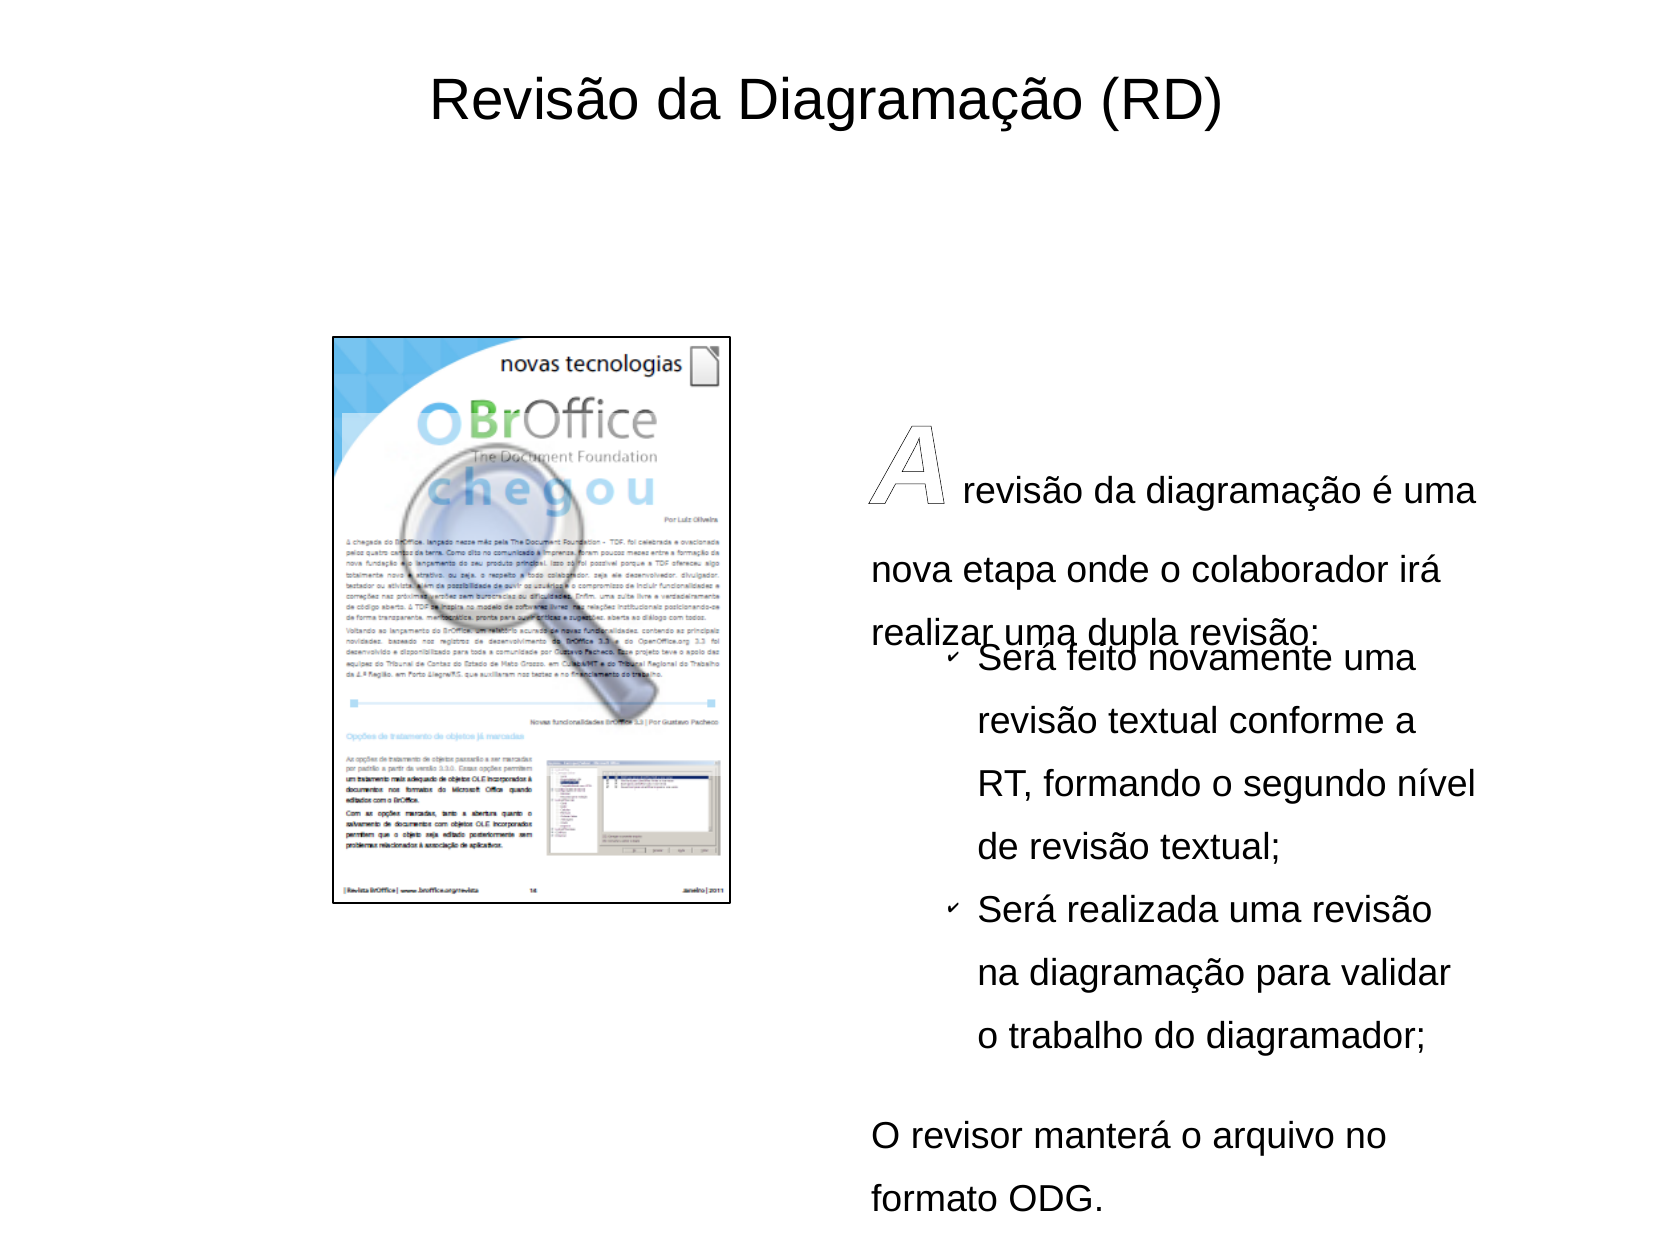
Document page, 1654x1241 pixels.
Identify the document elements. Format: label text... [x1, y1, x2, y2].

text_box A revisão da diagramação é uma nova etapa onde o colaborador irá realizar uma dupla revisão: O revisor manterá o arquivo no formato ODG. [856, 331, 1506, 1229]
text_box Revisão da Diagramação (RD) [59, 59, 1595, 139]
picture [333, 337, 730, 902]
text_box Será feito novamente uma revisão textual conforme a RT, formando o segundo nível de revisão textual; Será realizada uma revisão na diagramação para validar o trabalho do diagramador; [933, 608, 1495, 1044]
